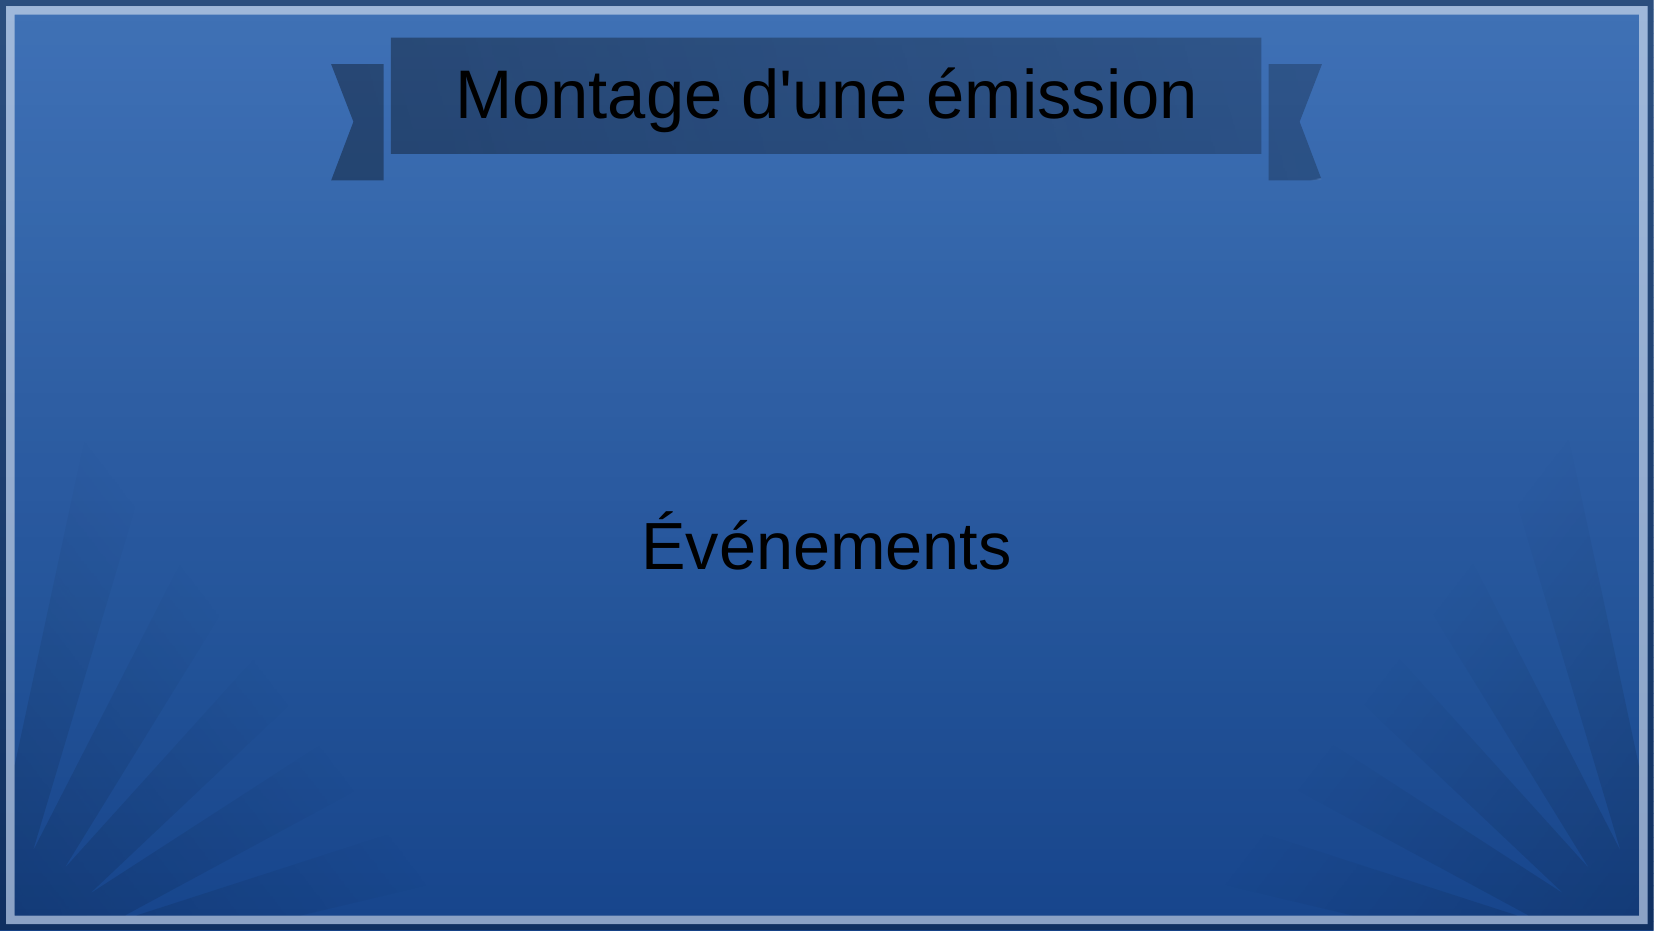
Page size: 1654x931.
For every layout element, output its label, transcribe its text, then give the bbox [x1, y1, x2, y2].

title Montage d'une émission [389, 35, 1264, 154]
subtitle Événements [82, 224, 1571, 931]
